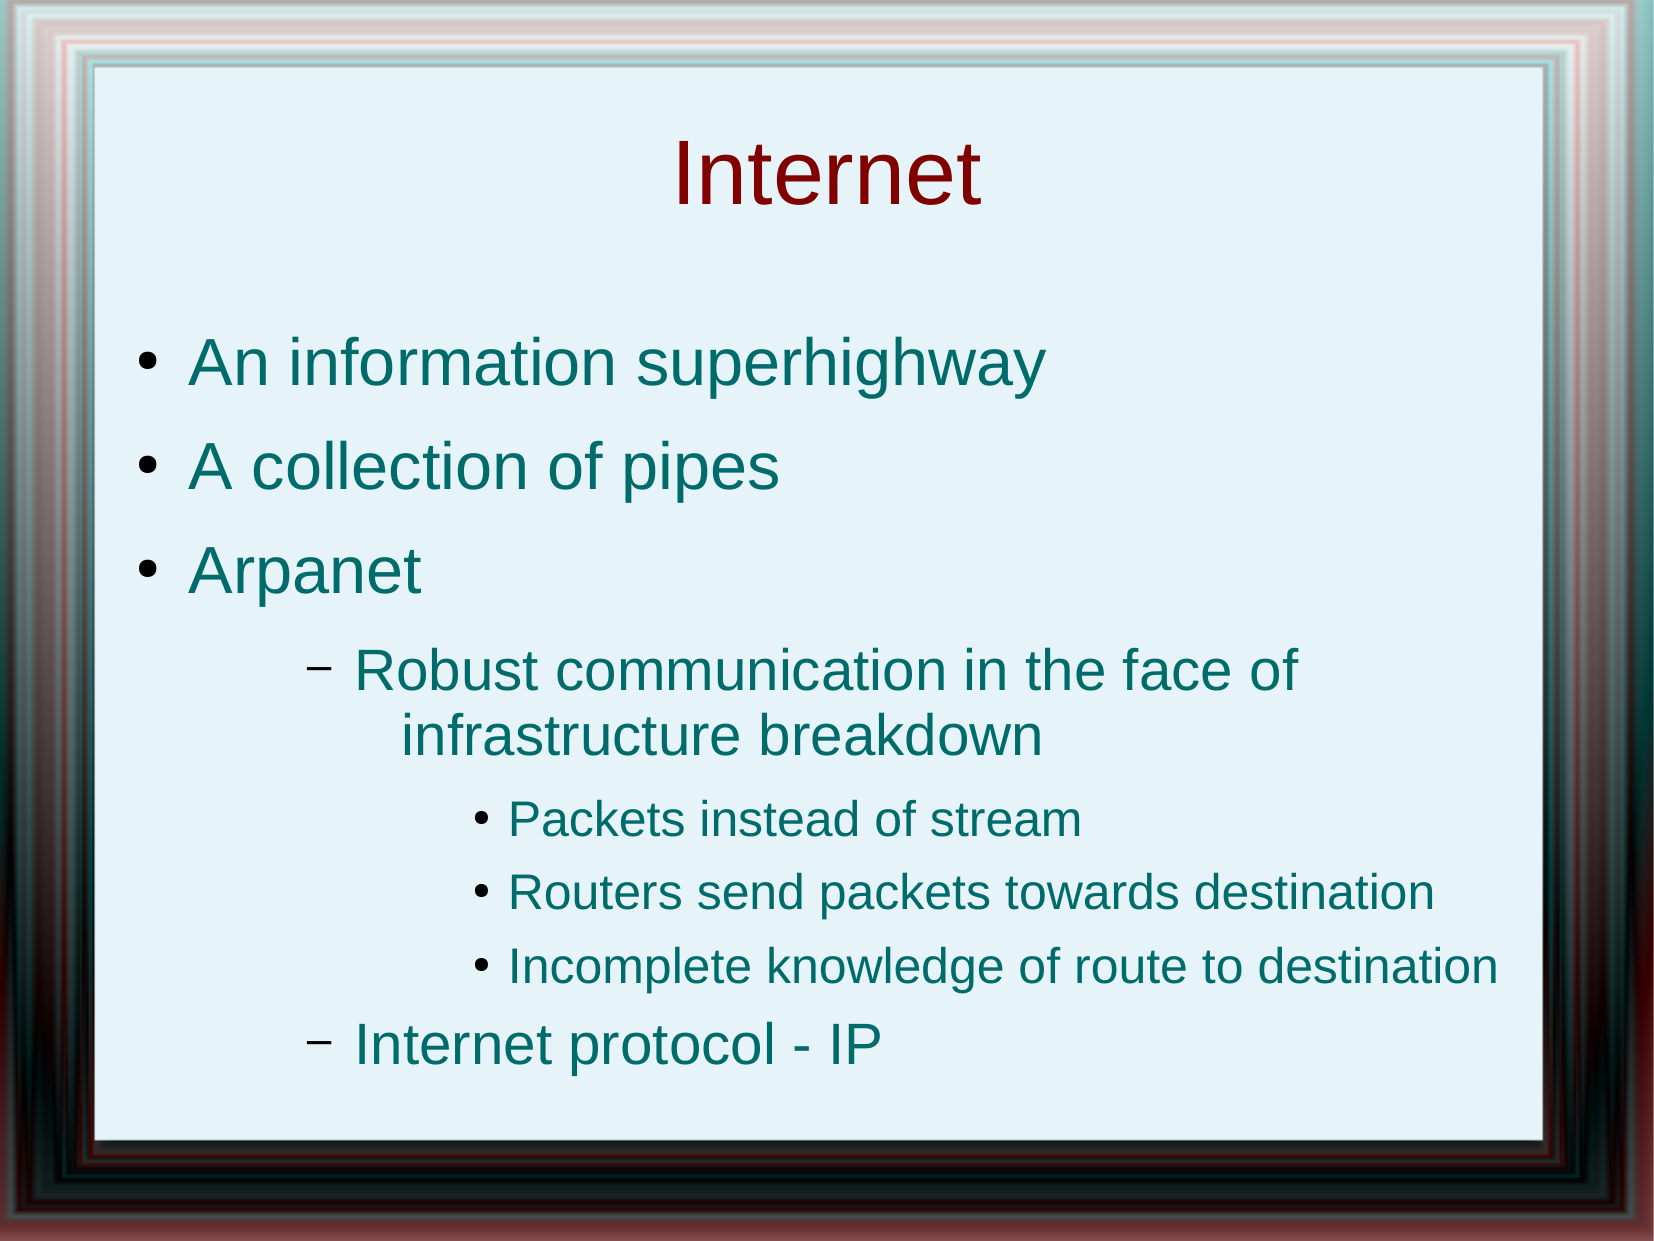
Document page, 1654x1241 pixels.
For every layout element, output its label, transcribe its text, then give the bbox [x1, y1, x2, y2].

title Internet [118, 88, 1536, 257]
list An information superhighway A collection of pipes Arpanet Robust communication in the face of infrastructure breakdown Packets instead of stream Routers send packets towards destination Incomplete knowledge of route to destination Internet protocol - IP [118, 324, 1506, 1129]
picture [0, 0, 1654, 1241]
